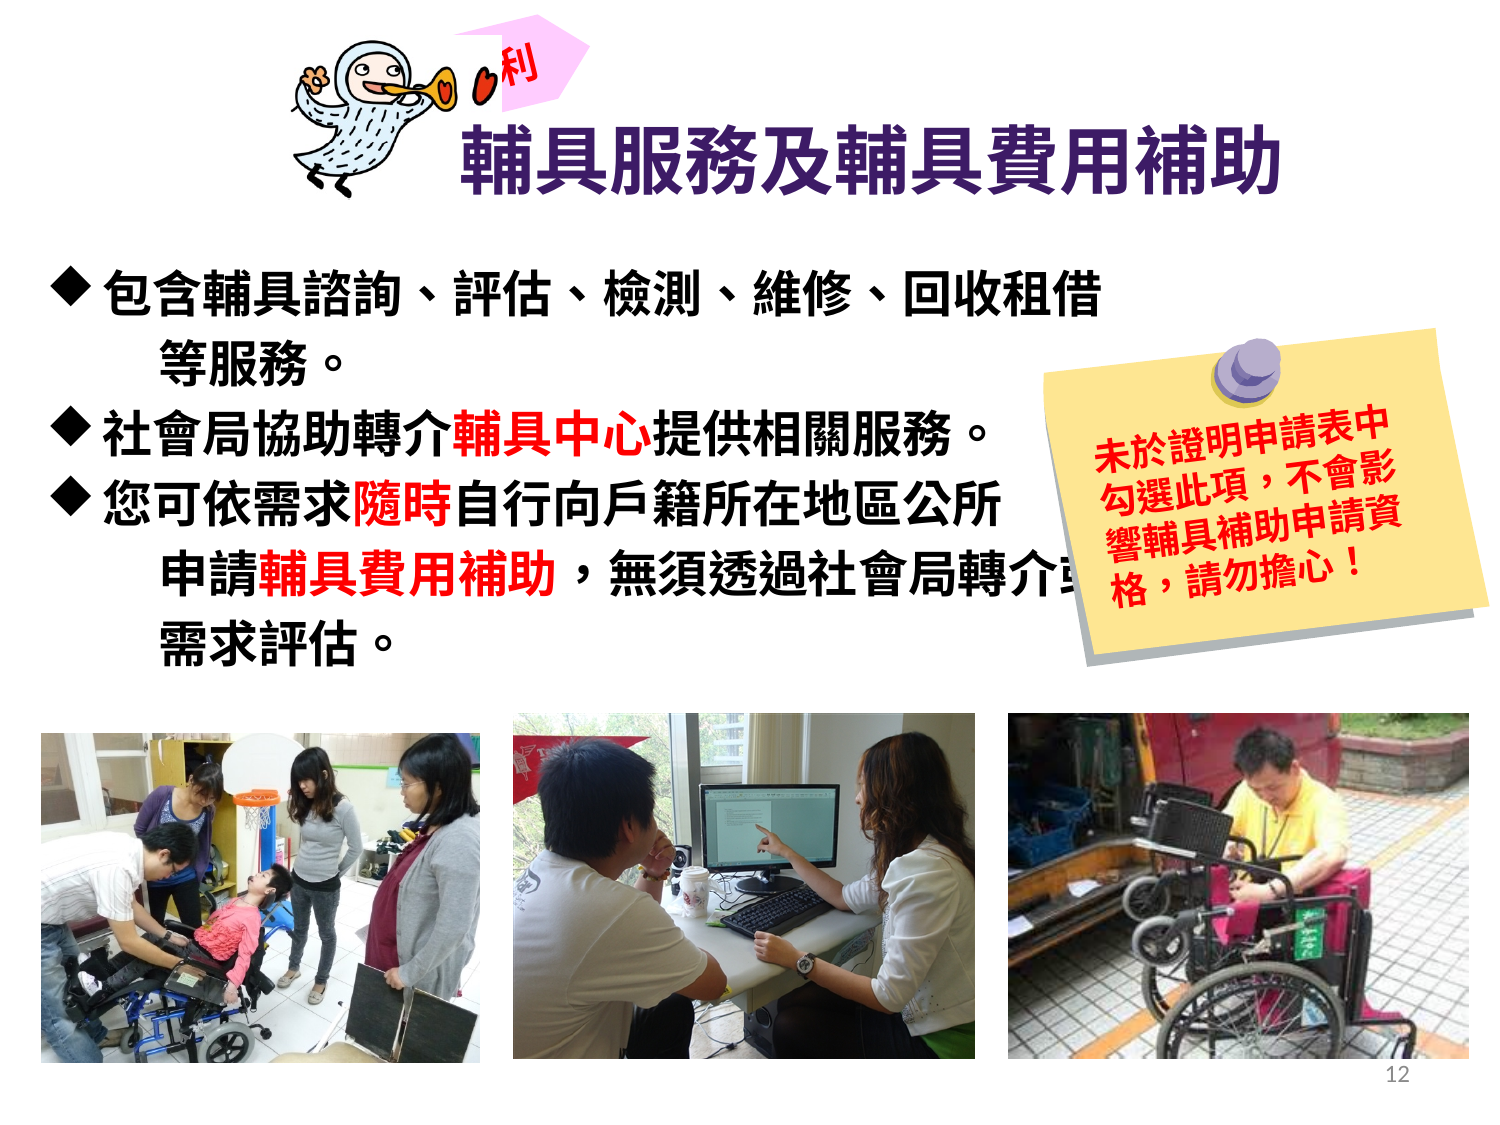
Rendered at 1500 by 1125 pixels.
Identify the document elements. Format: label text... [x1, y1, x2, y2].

slide_number <編號> [1074, 1042, 1425, 1103]
picture [41, 733, 480, 1063]
text_box 第2類福利 [453, 14, 591, 81]
picture [1008, 713, 1469, 1059]
picture [513, 713, 975, 1059]
picture [289, 35, 502, 200]
title 輔具服務及輔具費用補助 [444, 81, 1319, 236]
list 包含輔具諮詢、評估、檢測、維修、回收租借 等服務。 社會局協助轉介輔具中心提供相關服務。 您可依需求隨時自行向戶籍所在地區公所 申請輔具費用補助，無須透過社會局轉介或 需求評估。 [31, 254, 1415, 787]
picture [1019, 296, 1500, 700]
text_box 未於證明申請表中 勾選此項，不會影響輔具補助申請資格，請勿擔心！ [1075, 384, 1456, 668]
